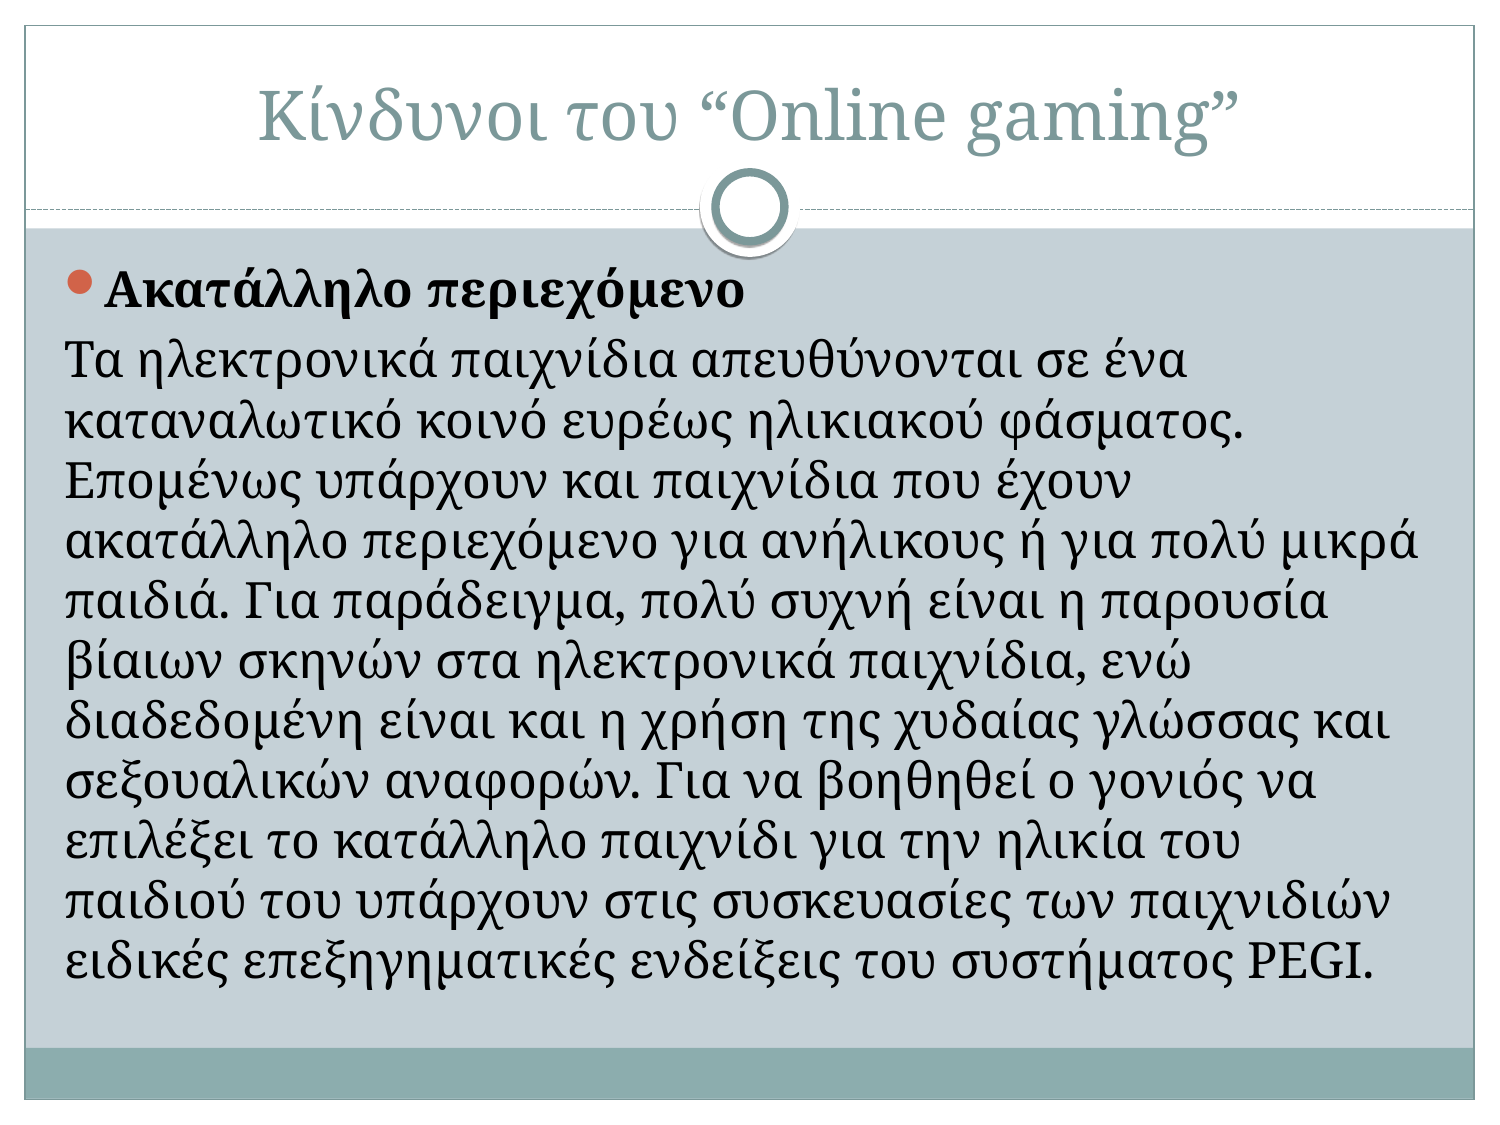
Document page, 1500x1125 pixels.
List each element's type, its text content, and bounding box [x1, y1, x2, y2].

title Κίνδυνοι του “Online gaming” [49, 37, 1450, 162]
list Ακατάλληλο περιεχόμενο Τα ηλεκτρονικά παιχνίδια απευθύνονται σε ένα καταναλωτικό κοινό ευρέως ηλικιακού φάσματος. Επομένως υπάρχουν και παιχνίδια που έχουν ακατάλληλο περιεχόμενο για ανήλικους ή για πολύ μικρά παιδιά. Για παράδειγμα, πολύ συχνή είναι η παρουσία βίαιων σκηνών στα ηλεκτρονικά παιχνίδια, ενώ διαδεδομένη είναι και η χρήση της χυδαίας γλώσσας και σεξουαλικών αναφορών. Για να βοηθηθεί ο γονιός να επιλέξει το κατάλληλο παιχνίδι για την ηλικία του παιδιού του υπάρχουν στις συσκευασίες των παιχνιδιών ειδικές επεξηγηματικές ενδείξεις του συστήματος PEGI. [49, 250, 1445, 1001]
